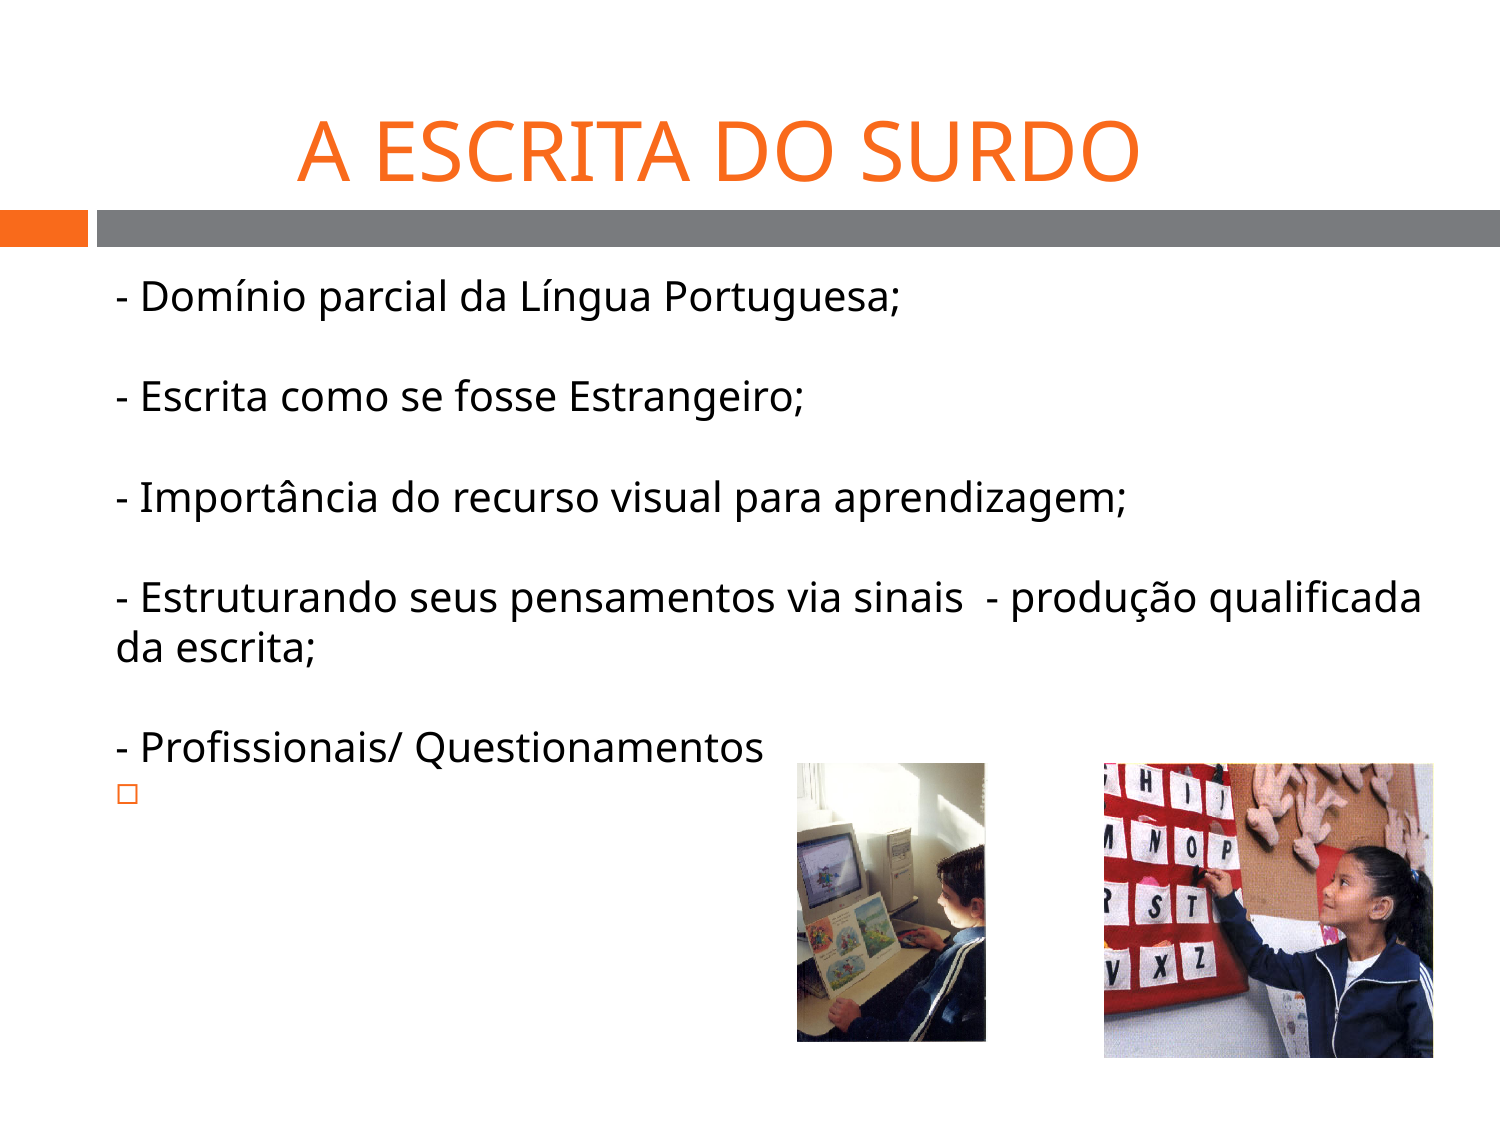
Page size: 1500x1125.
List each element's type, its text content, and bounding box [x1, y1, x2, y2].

title A ESCRITA DO SURDO [100, 90, 1341, 201]
list - Domínio parcial da Língua Portuguesa; - Escrita como se fosse Estrangeiro; - Importância do recurso visual para aprendizagem; - Estruturando seus pensamentos via sinais - produção qualificada da escrita; - Profissionais/ Questionamentos [100, 262, 1438, 1106]
chart [797, 763, 988, 1042]
chart [1104, 763, 1434, 1058]
